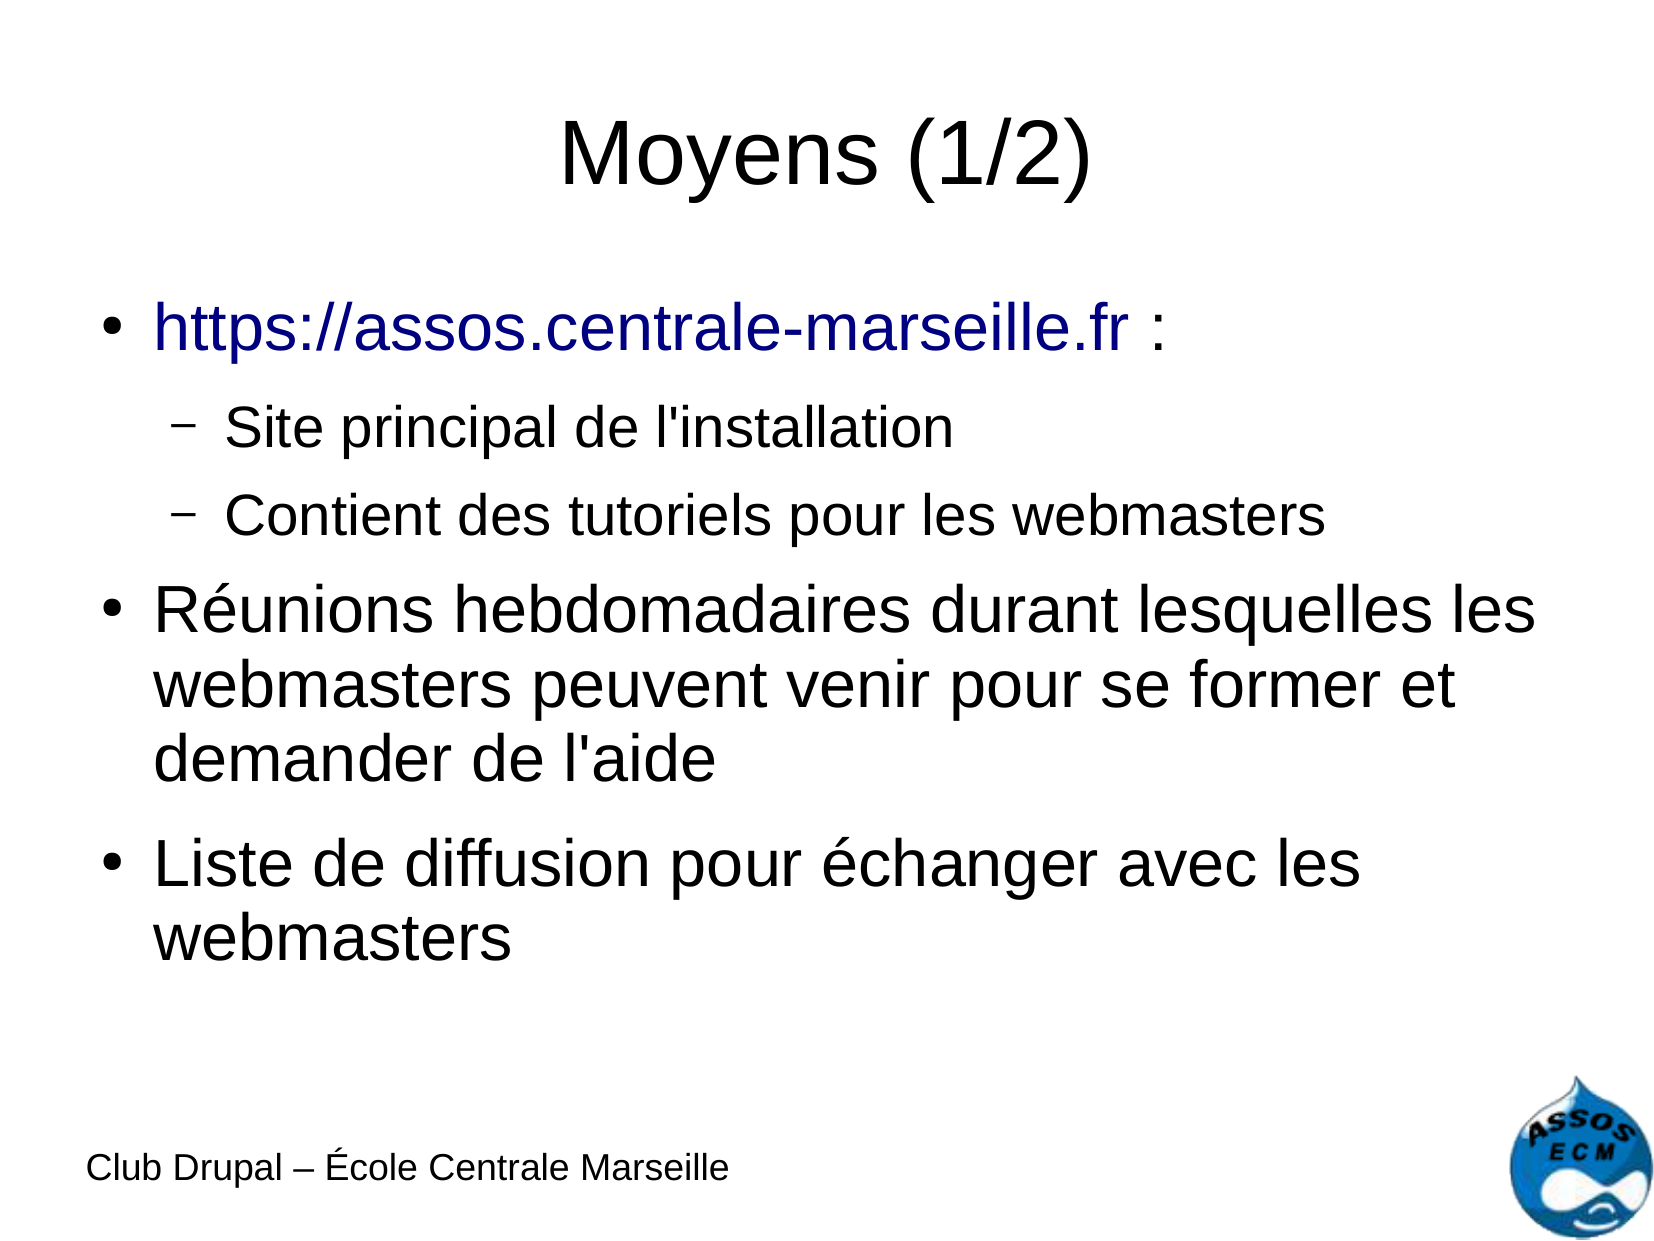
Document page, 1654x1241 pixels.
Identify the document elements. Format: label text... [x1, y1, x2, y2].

picture [1509, 1074, 1654, 1240]
title Moyens (1/2) [82, 49, 1571, 257]
list https://assos.centrale-marseille.fr : Site principal de l'installation Contient des tutoriels pour les webmasters Réunions hebdomadaires durant lesquelles les webmasters peuvent venir pour se former et demander de l'aide Liste de diffusion pour échanger avec les webmasters [82, 290, 1571, 1010]
